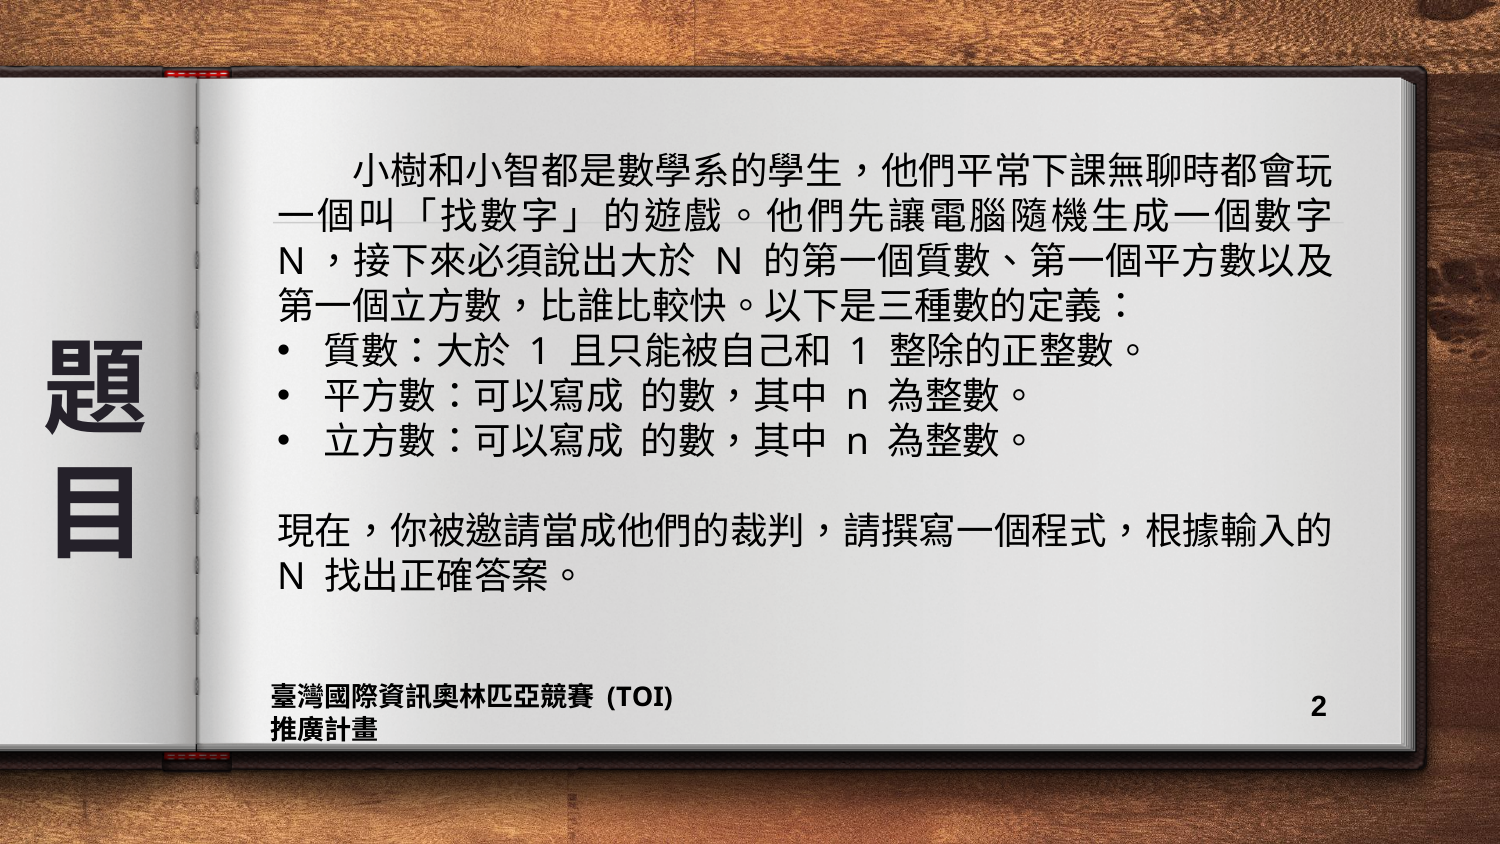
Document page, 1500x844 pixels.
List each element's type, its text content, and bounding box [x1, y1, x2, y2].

text_box 小樹和小智都是數學系的學生，他們平常下課無聊時都會玩一個叫「找數字」的遊戲。他們先讓電腦隨機生成一個數字 N，接下來必須說出大於 N 的第一個質數、第一個平方數以及第一個立方數，比誰比較快。以下是三種數的定義： 質數：大於 1 且只能被自己和 1 整除的正整數。 平方數：可以寫成 的數，其中 n 為整數。 立方數：可以寫成 的數，其中 n 為整數。 現在，你被邀請當成他們的裁判，請撰寫一個程式，根據輸入的 N 找出正確答案。 [262, 140, 1349, 684]
text_box 題 目 [28, 306, 210, 552]
text_box 2 [1295, 672, 1386, 737]
